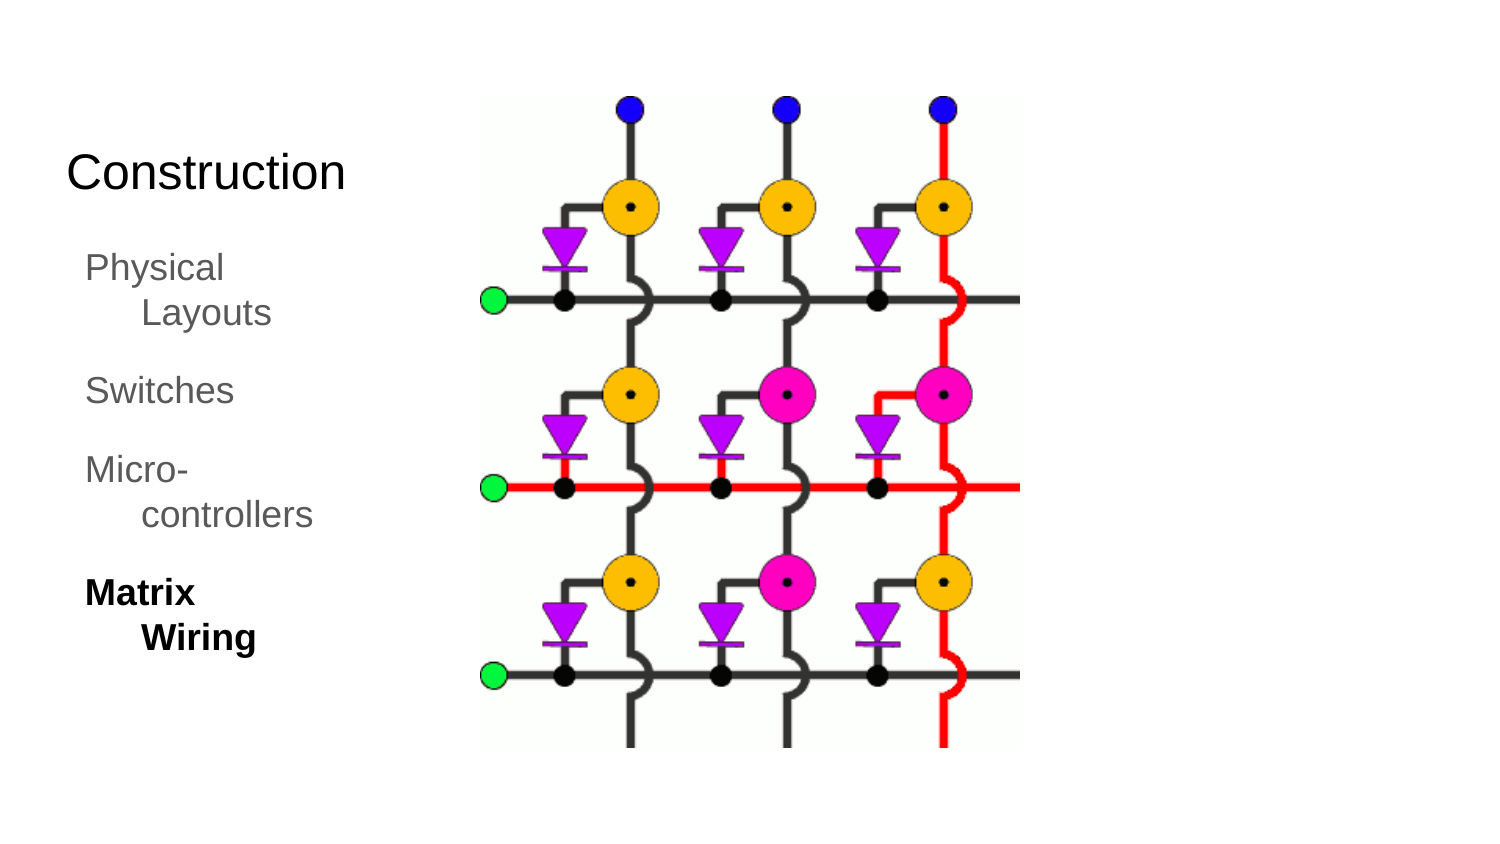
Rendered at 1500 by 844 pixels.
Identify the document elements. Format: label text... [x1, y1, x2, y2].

picture [480, 96, 1020, 748]
title Construction [51, 91, 512, 216]
list Physical Layouts Switches Micro- controllers Matrix Wiring [51, 227, 512, 750]
